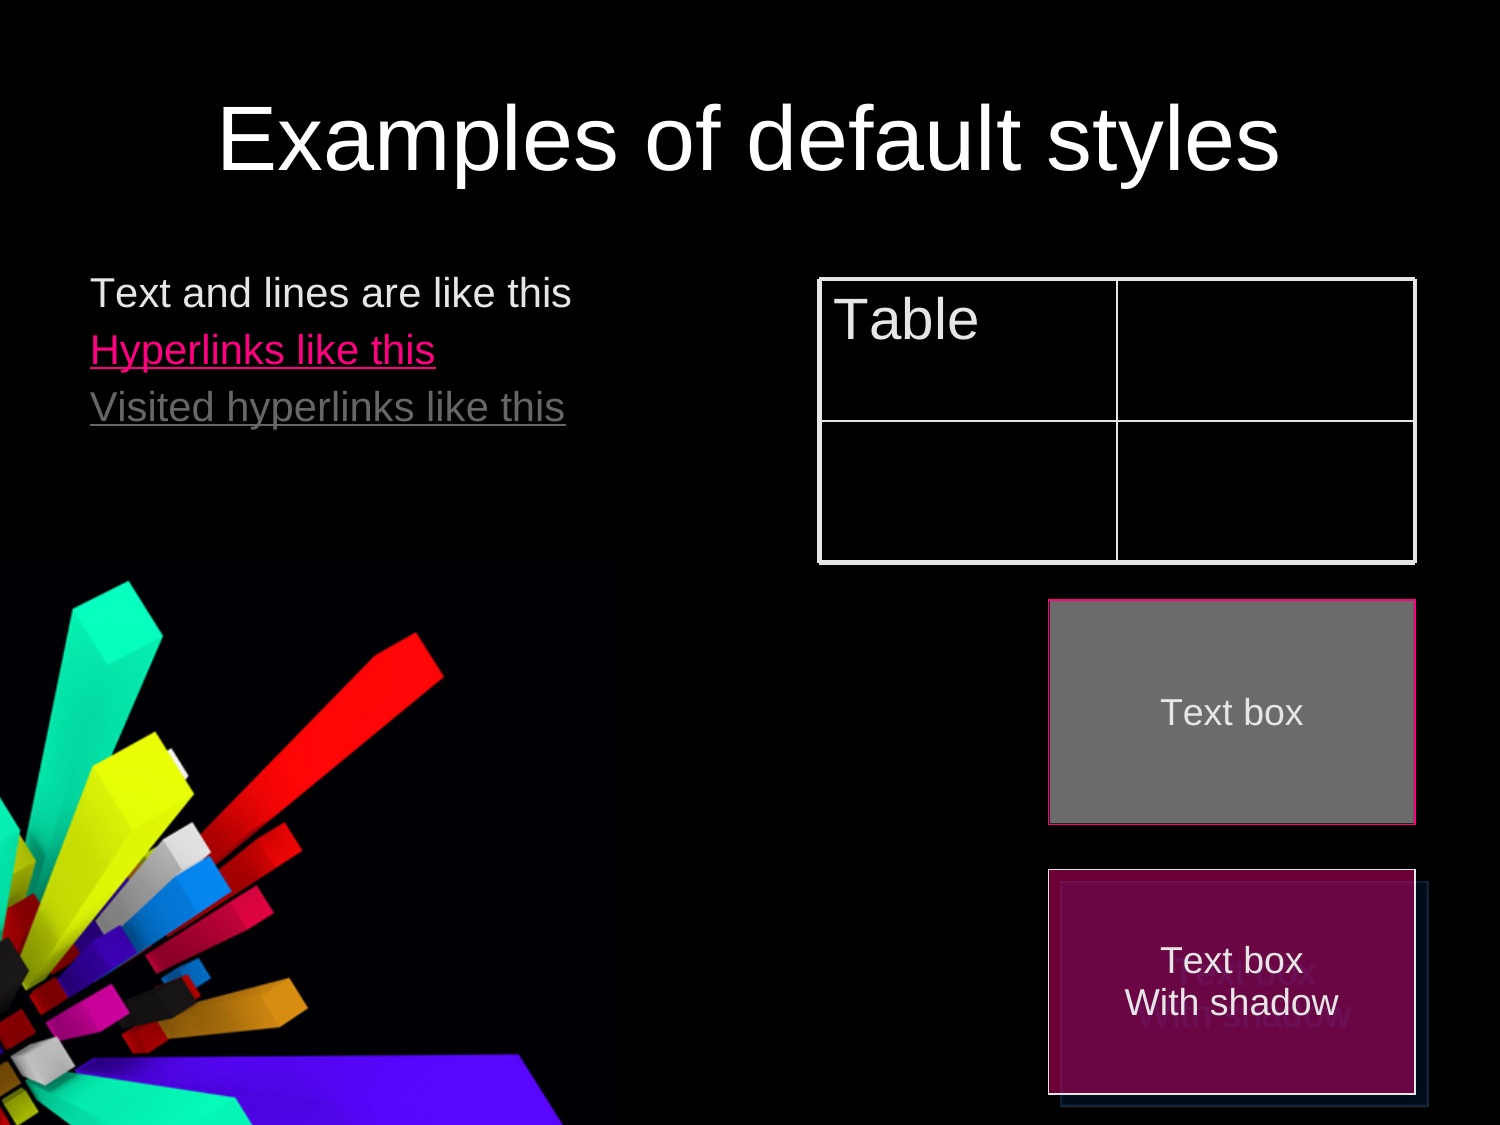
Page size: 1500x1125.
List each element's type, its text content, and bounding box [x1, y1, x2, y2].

picture [0, 557, 621, 1125]
text_box Table [822, 281, 1116, 420]
text_box Text box [1048, 599, 1415, 825]
list Text and lines are like this Hyperlinks like this Visited hyperlinks like this [75, 262, 738, 870]
text_box Text box With shadow [1048, 869, 1415, 1094]
title Examples of default styles [75, 45, 1426, 233]
